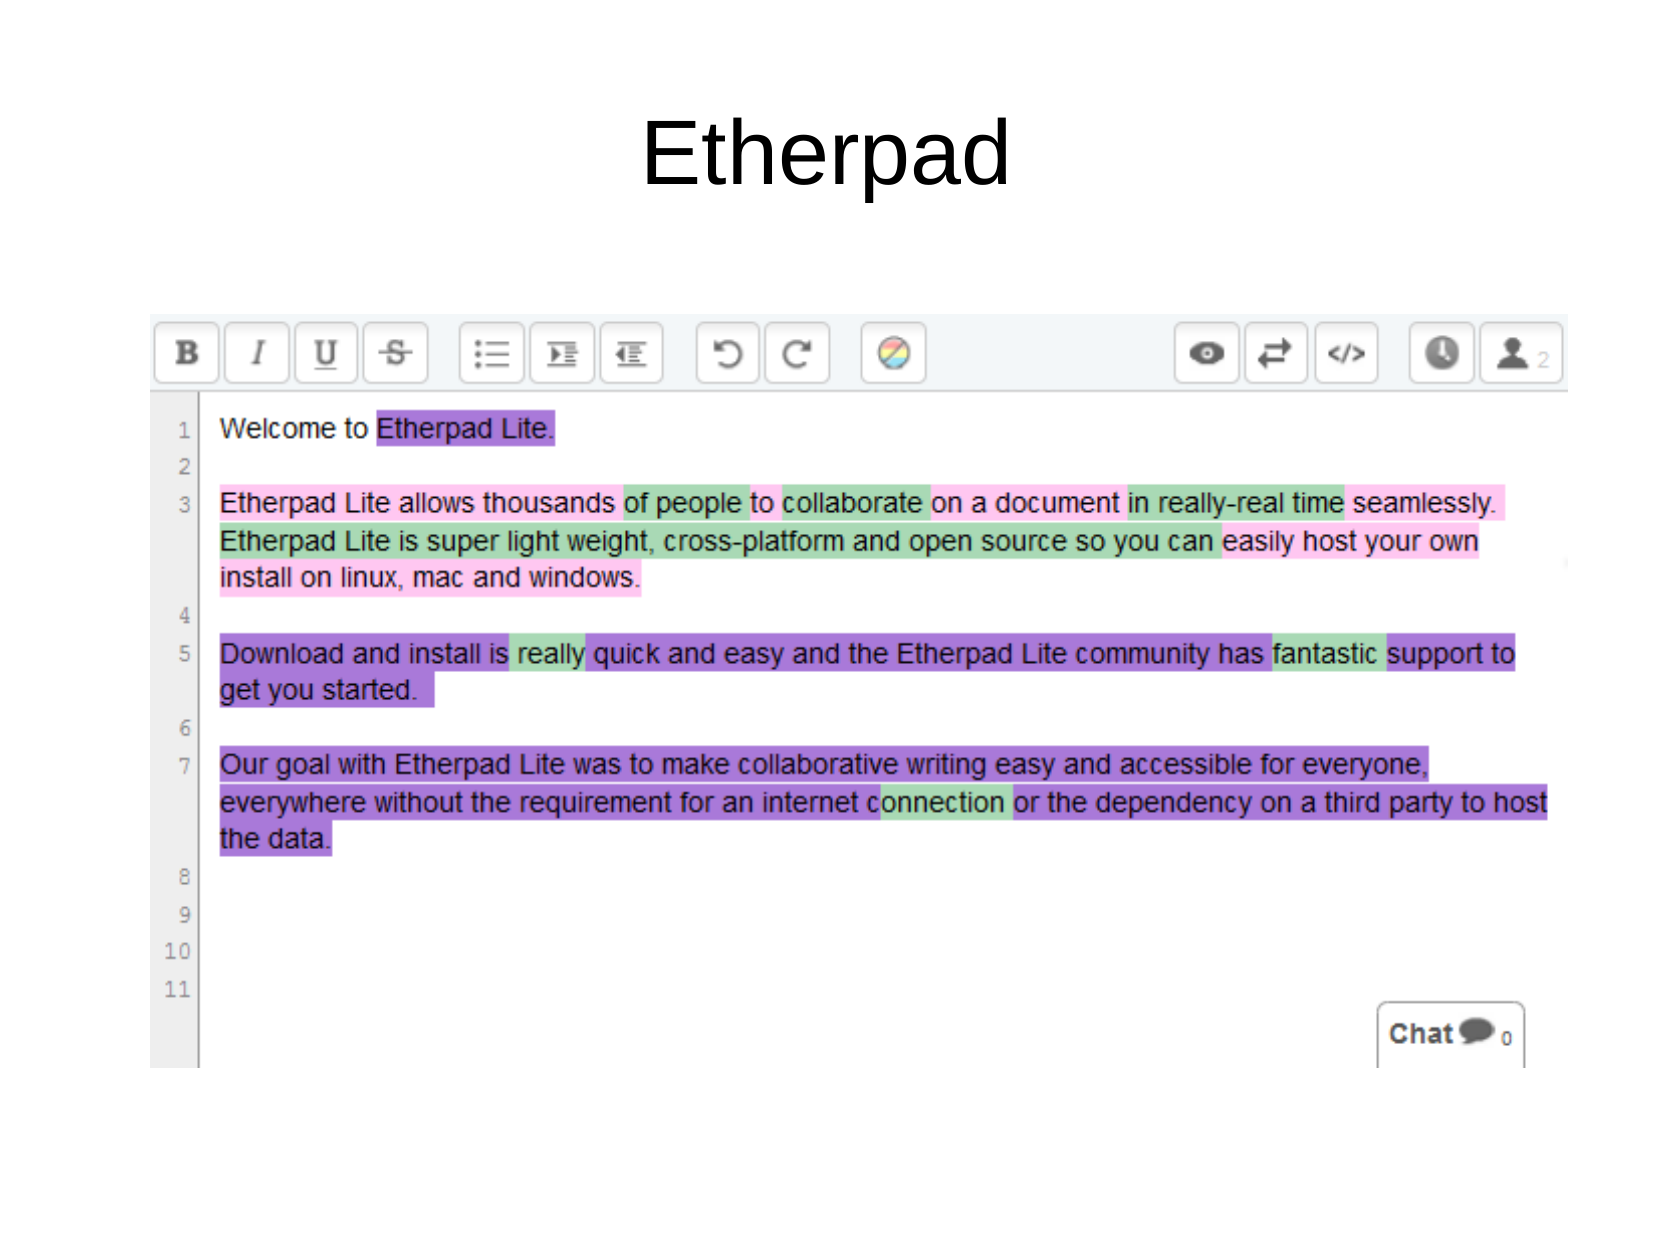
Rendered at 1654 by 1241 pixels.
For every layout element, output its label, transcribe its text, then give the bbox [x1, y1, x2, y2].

text_box Etherpad [82, 94, 1571, 212]
picture [150, 314, 1568, 1068]
